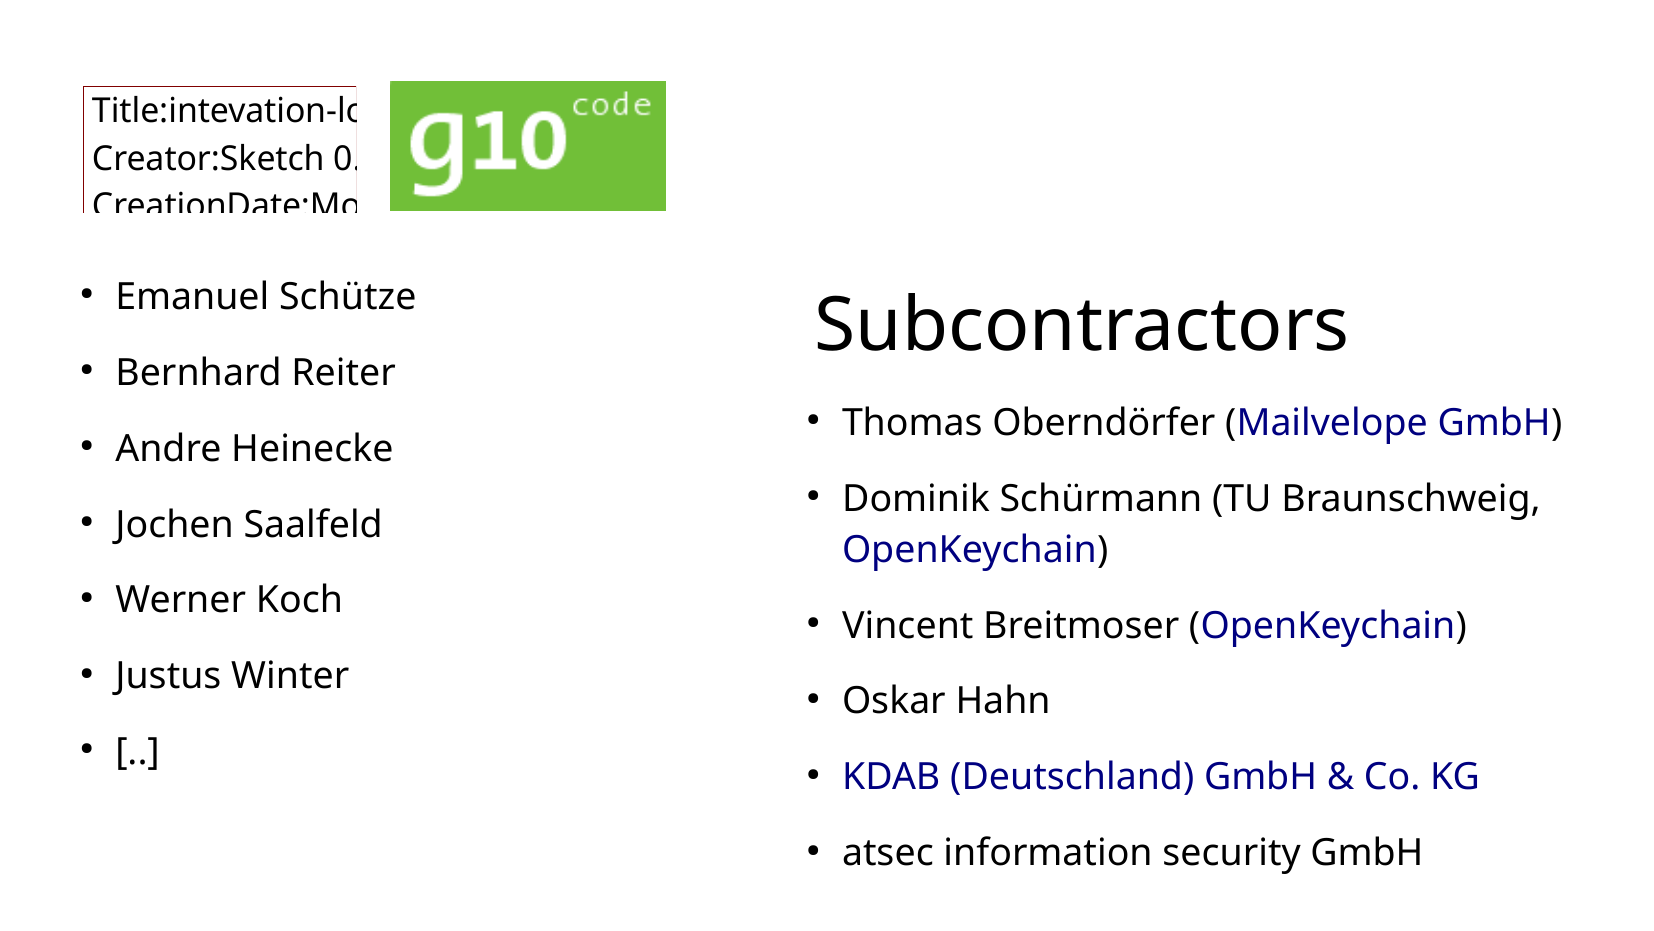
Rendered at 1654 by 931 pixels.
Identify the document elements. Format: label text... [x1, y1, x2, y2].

text_box Emanuel Schütze Bernhard Reiter Andre Heinecke Jochen Saalfeld Werner Koch Justus Winter [..] [65, 262, 736, 734]
text_box Thomas Oberndörfer (Mailvelope GmbH) Dominik Schürmann (TU Braunschweig, OpenKeychain) Vincent Breitmoser (OpenKeychain) Oskar Hahn KDAB (Deutschland) GmbH & Co. KG atsec information security GmbH [791, 388, 1638, 835]
picture [390, 81, 666, 211]
picture [81, 83, 357, 213]
text_box Subcontractors [799, 262, 1346, 365]
